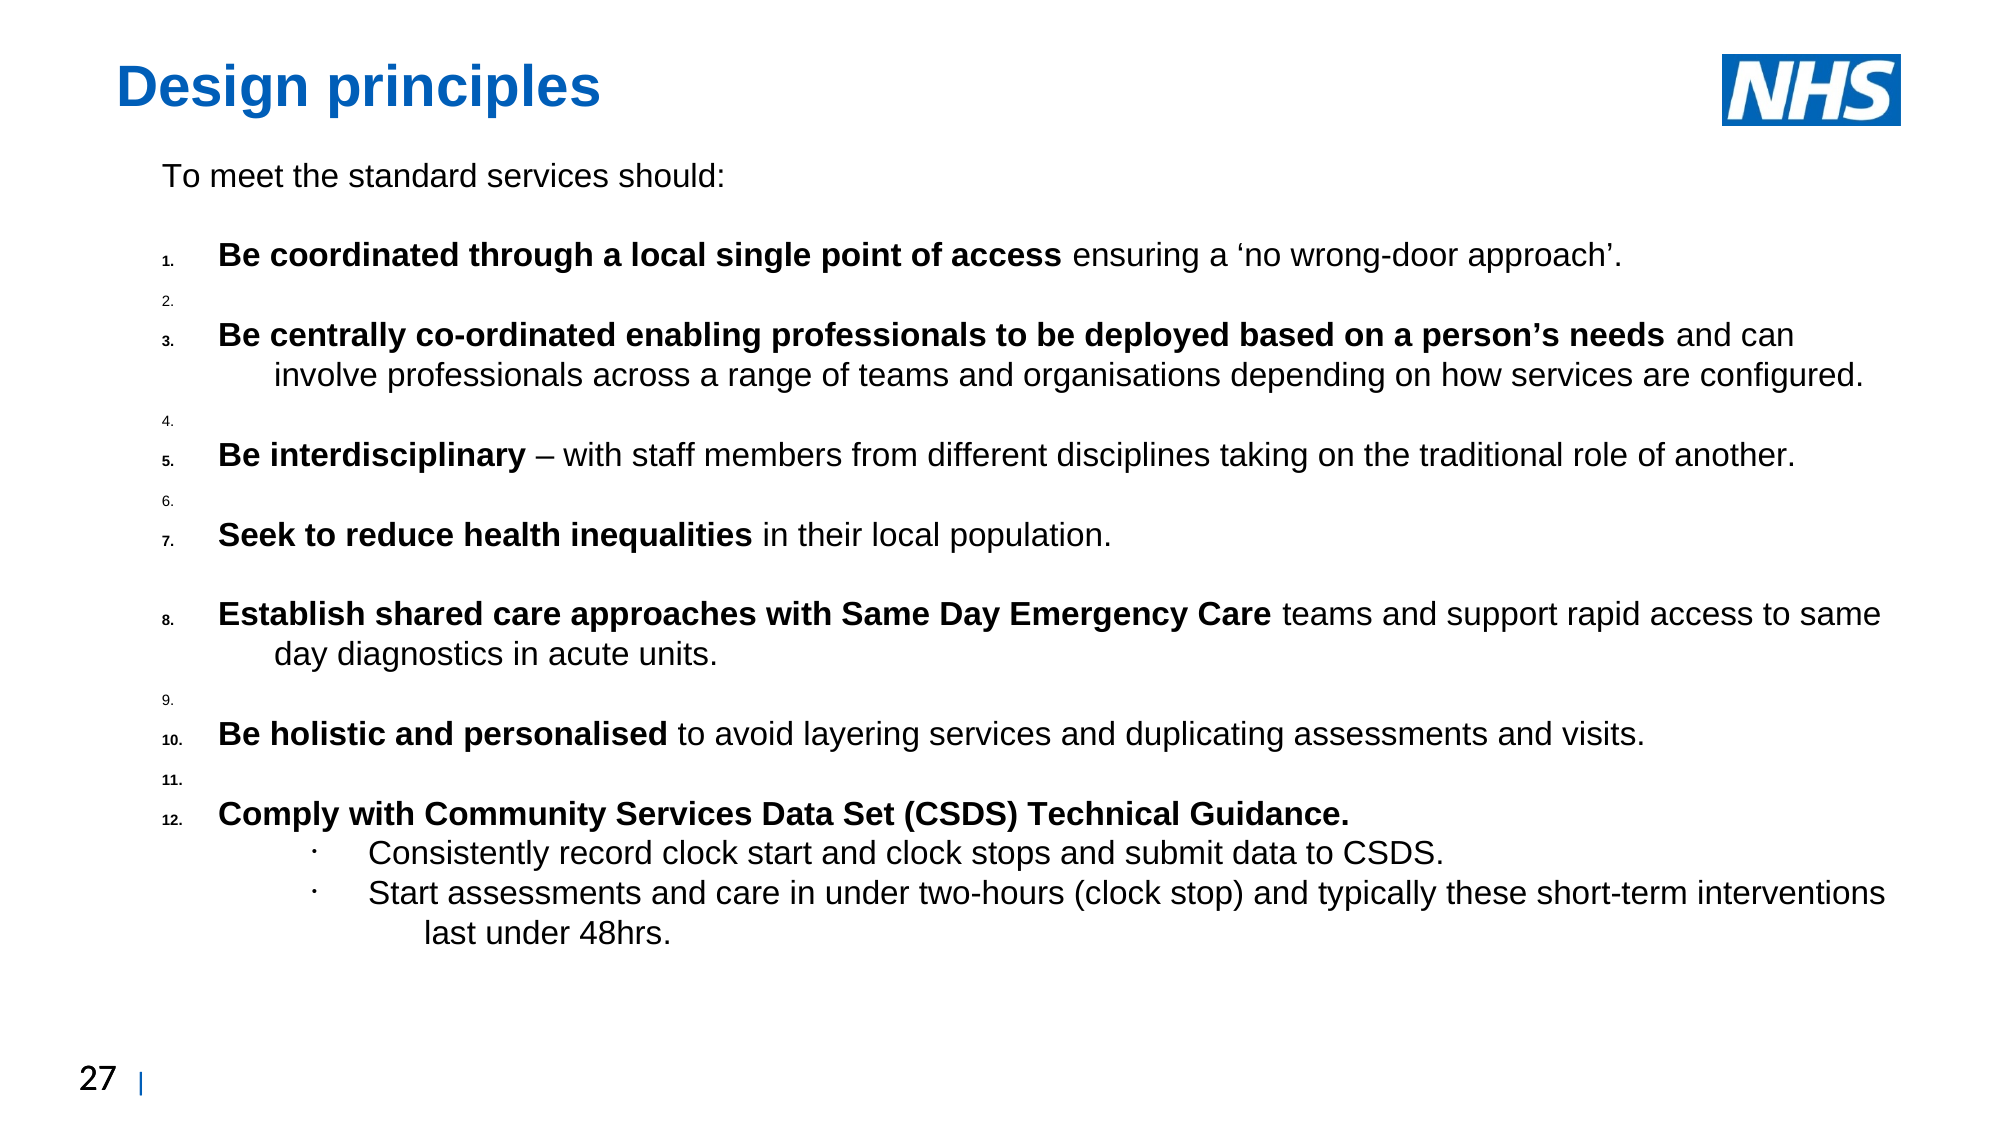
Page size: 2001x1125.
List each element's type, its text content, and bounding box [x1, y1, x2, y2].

title Design principles [100, 48, 1538, 136]
list To meet the standard services should: ​ Be coordinated through a local single point of access ensuring a ‘no wrong-door approach’.​ Be centrally co-ordinated enabling professionals to be deployed based on a person’s needs and can involve professionals across a range of teams and organisations depending on how services are configured. Be interdisciplinary – with staff members from different disciplines taking on the traditional role of another. Seek to reduce health inequalities in their local population. ​ Establish shared care approaches with Same Day Emergency Care teams and support rapid access to same day diagnostics in acute units.​ Be holistic and personalised to avoid layering services and duplicating assessments and visits. Comply with Community Services Data Set (CSDS) Technical Guidance. Consistently record clock start and clock stops and submit data to CSDS. ​ Start assessments and care in under two-hours (clock stop) and typically these short-term interventions last under 48hrs. [100, 146, 1907, 1058]
